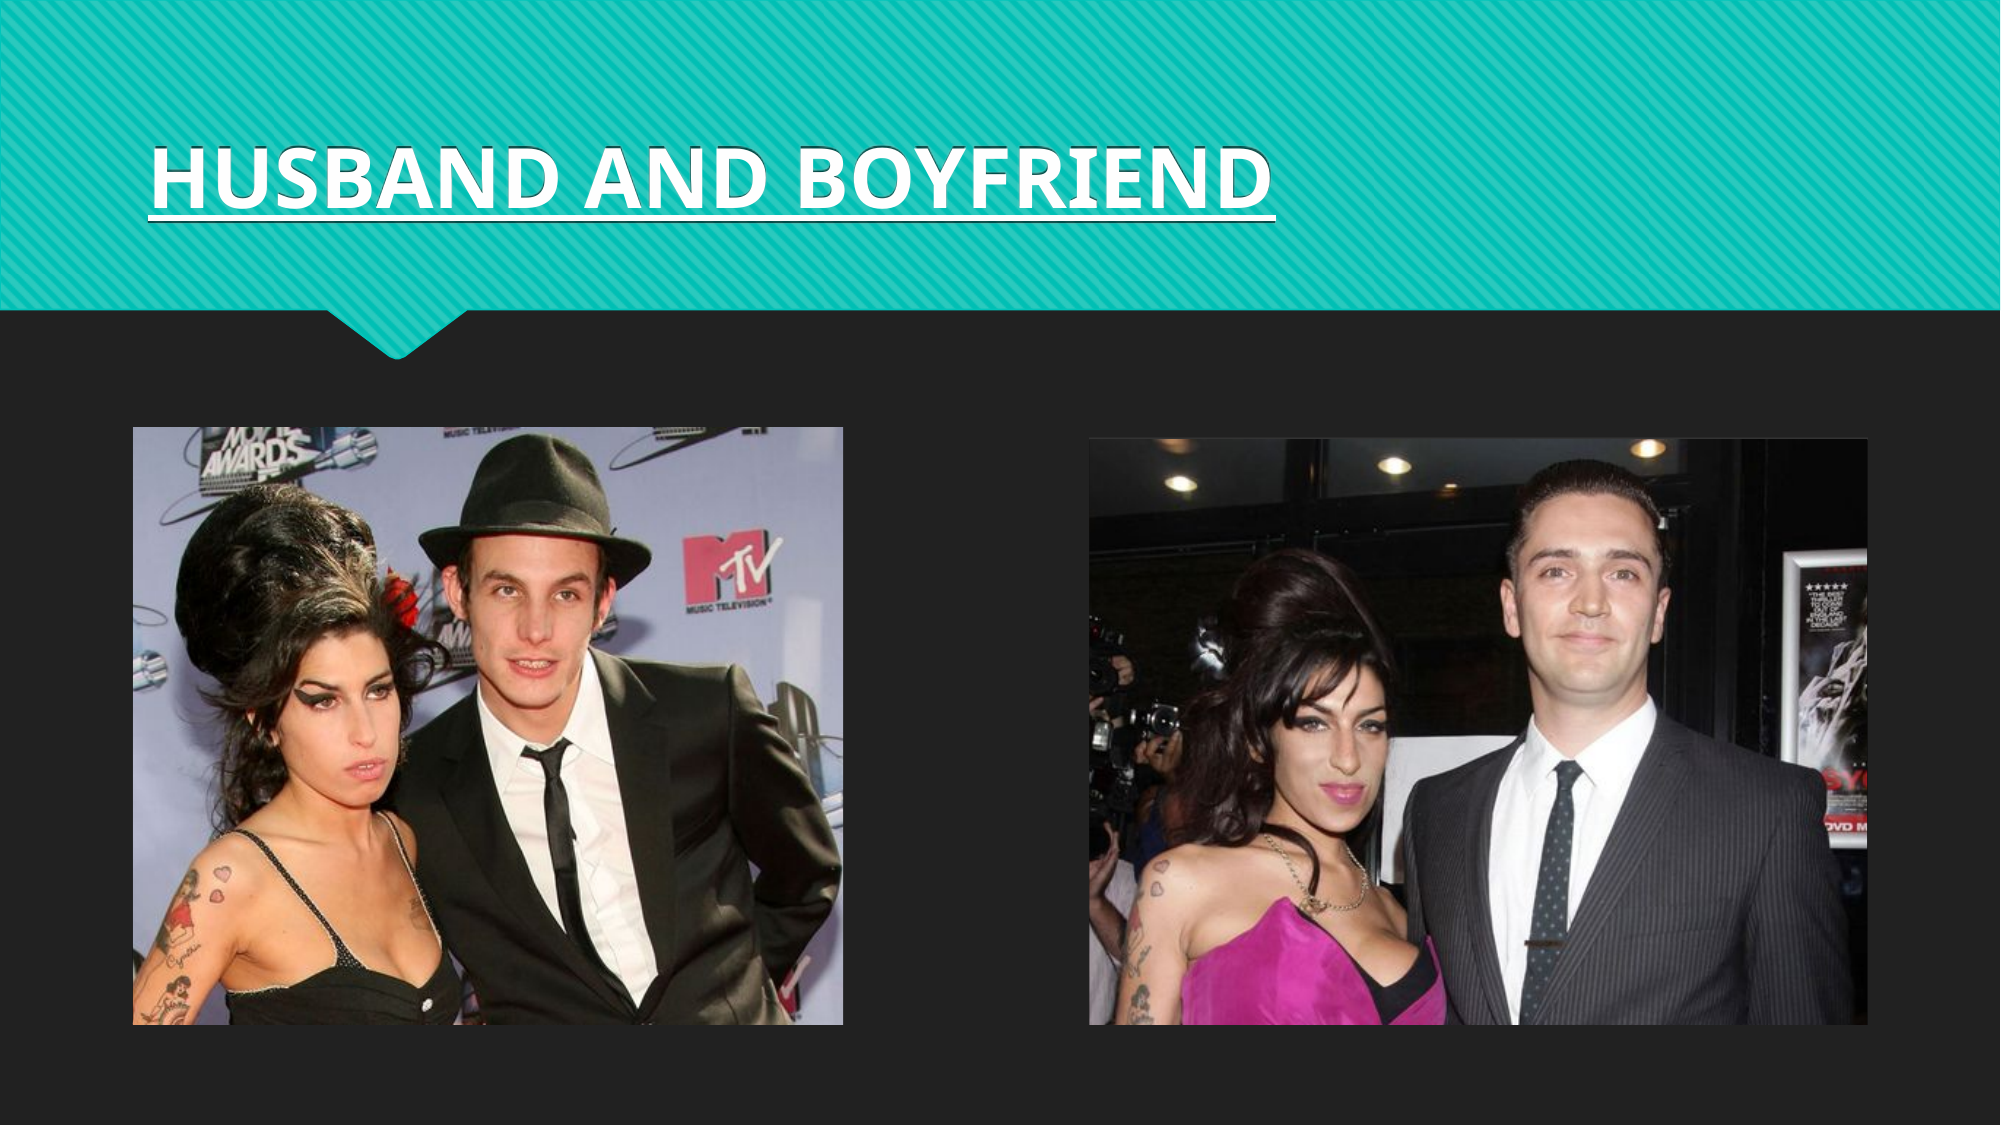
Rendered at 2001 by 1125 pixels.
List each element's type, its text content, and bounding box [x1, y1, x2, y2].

title HUSBAND AND BOYFRIEND [132, 73, 1868, 233]
picture [132, 427, 844, 1025]
picture [1, 1, 1999, 357]
picture [1089, 427, 1868, 1025]
